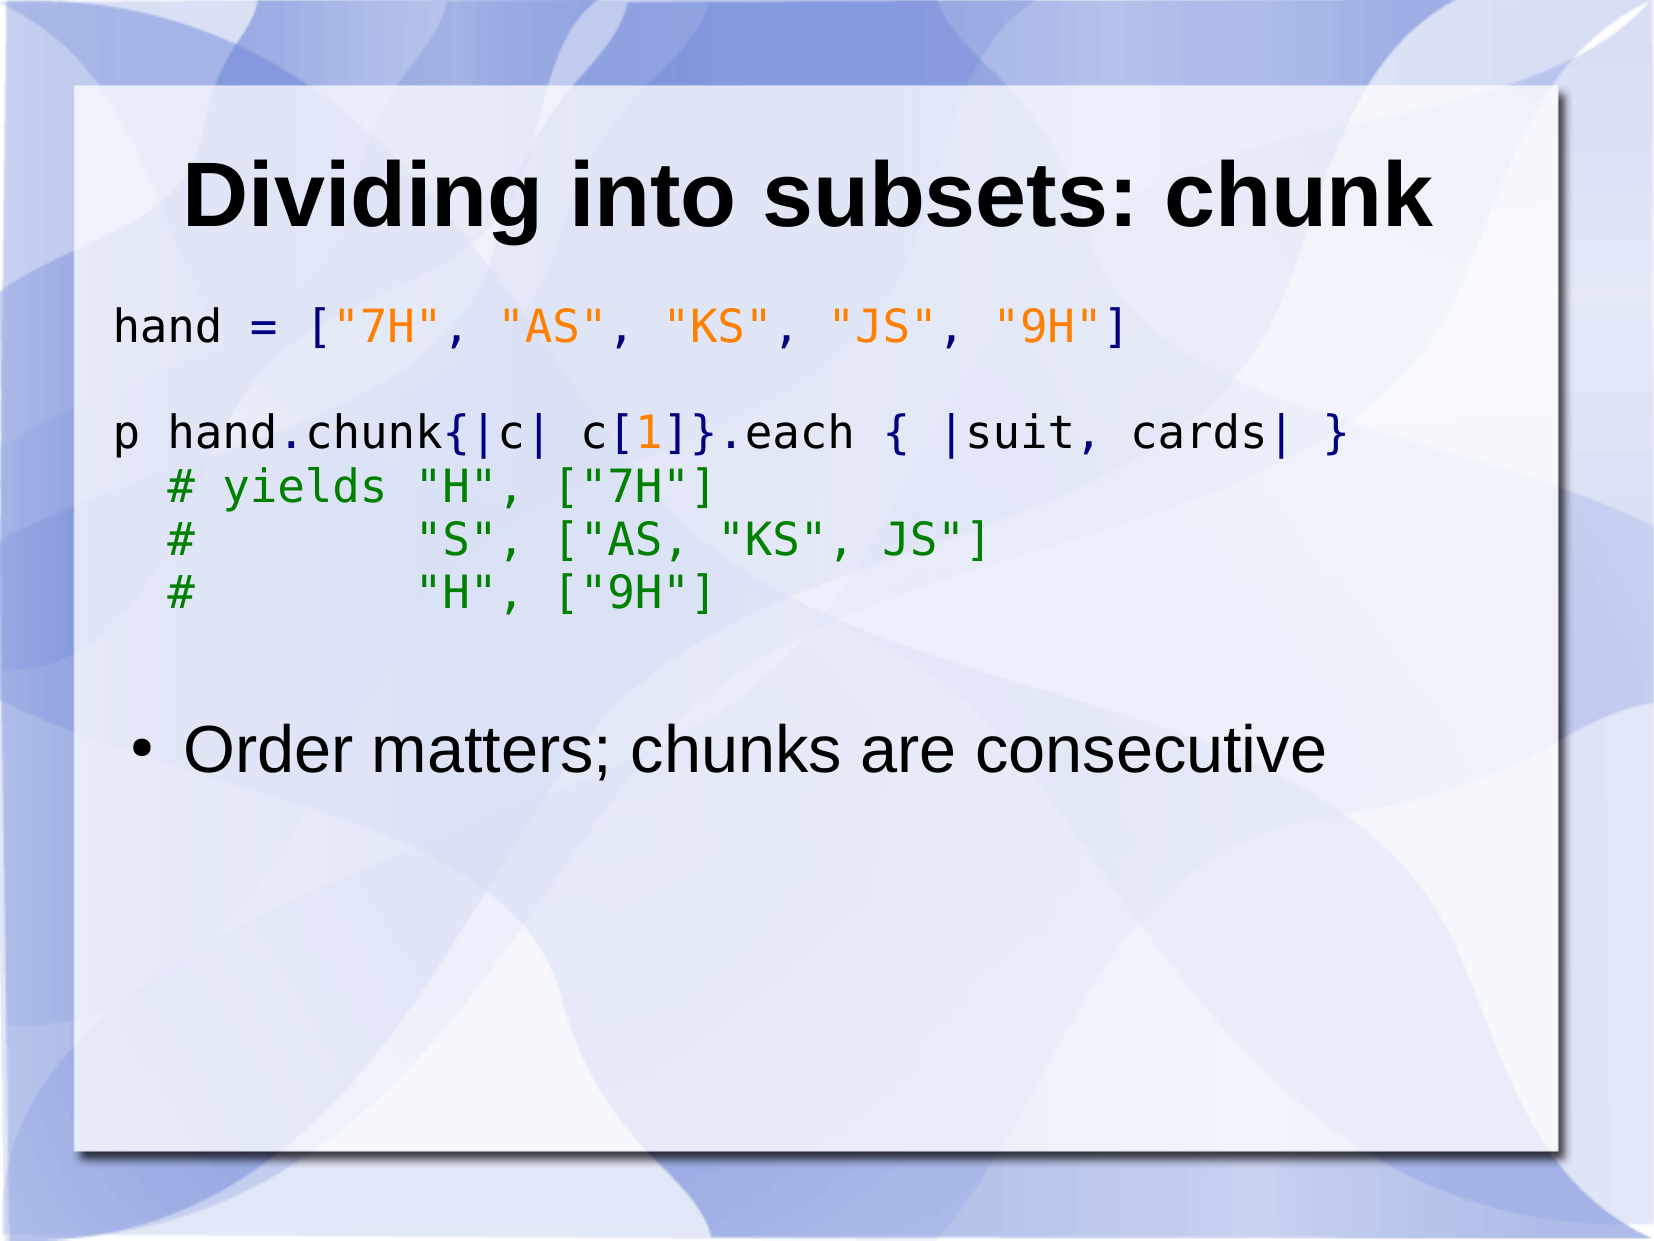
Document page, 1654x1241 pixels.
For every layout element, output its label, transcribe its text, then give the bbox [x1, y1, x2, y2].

text_box hand = ["7H", "AS", "KS", "JS", "9H"] p hand.chunk{|c| c[1]}.each { |suit, cards| } # yields "H", ["7H"] # "S", ["AS, "KS", JS"] # "H", ["9H"] [112, 300, 1538, 712]
title Dividing into subsets: chunk [82, 90, 1536, 298]
picture [0, 0, 1654, 1241]
list Order matters; chunks are consecutive [112, 712, 1538, 1063]
